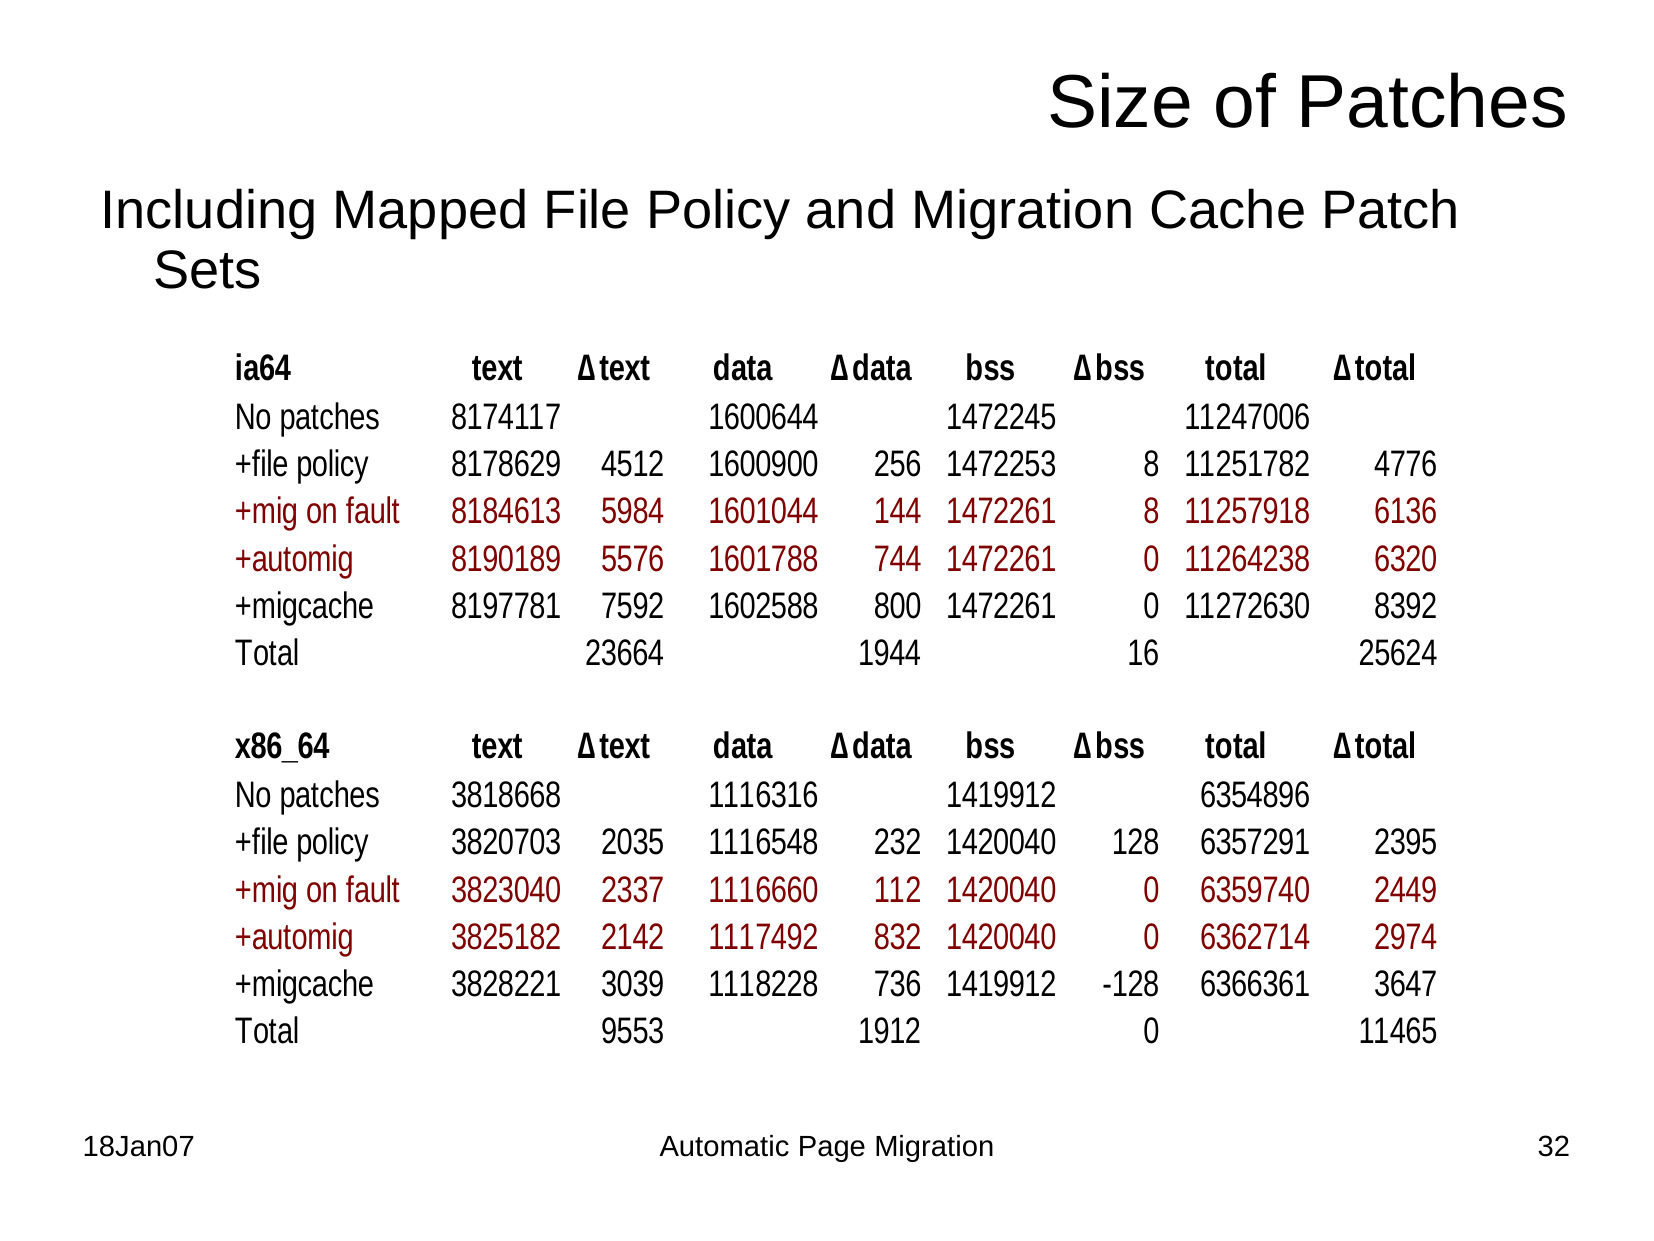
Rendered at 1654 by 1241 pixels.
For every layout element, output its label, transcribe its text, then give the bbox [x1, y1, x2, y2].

list Including Mapped File Policy and Migration Cache Patch Sets [82, 179, 1571, 347]
title Size of Patches [80, 45, 1569, 159]
chart [233, 347, 1544, 1080]
